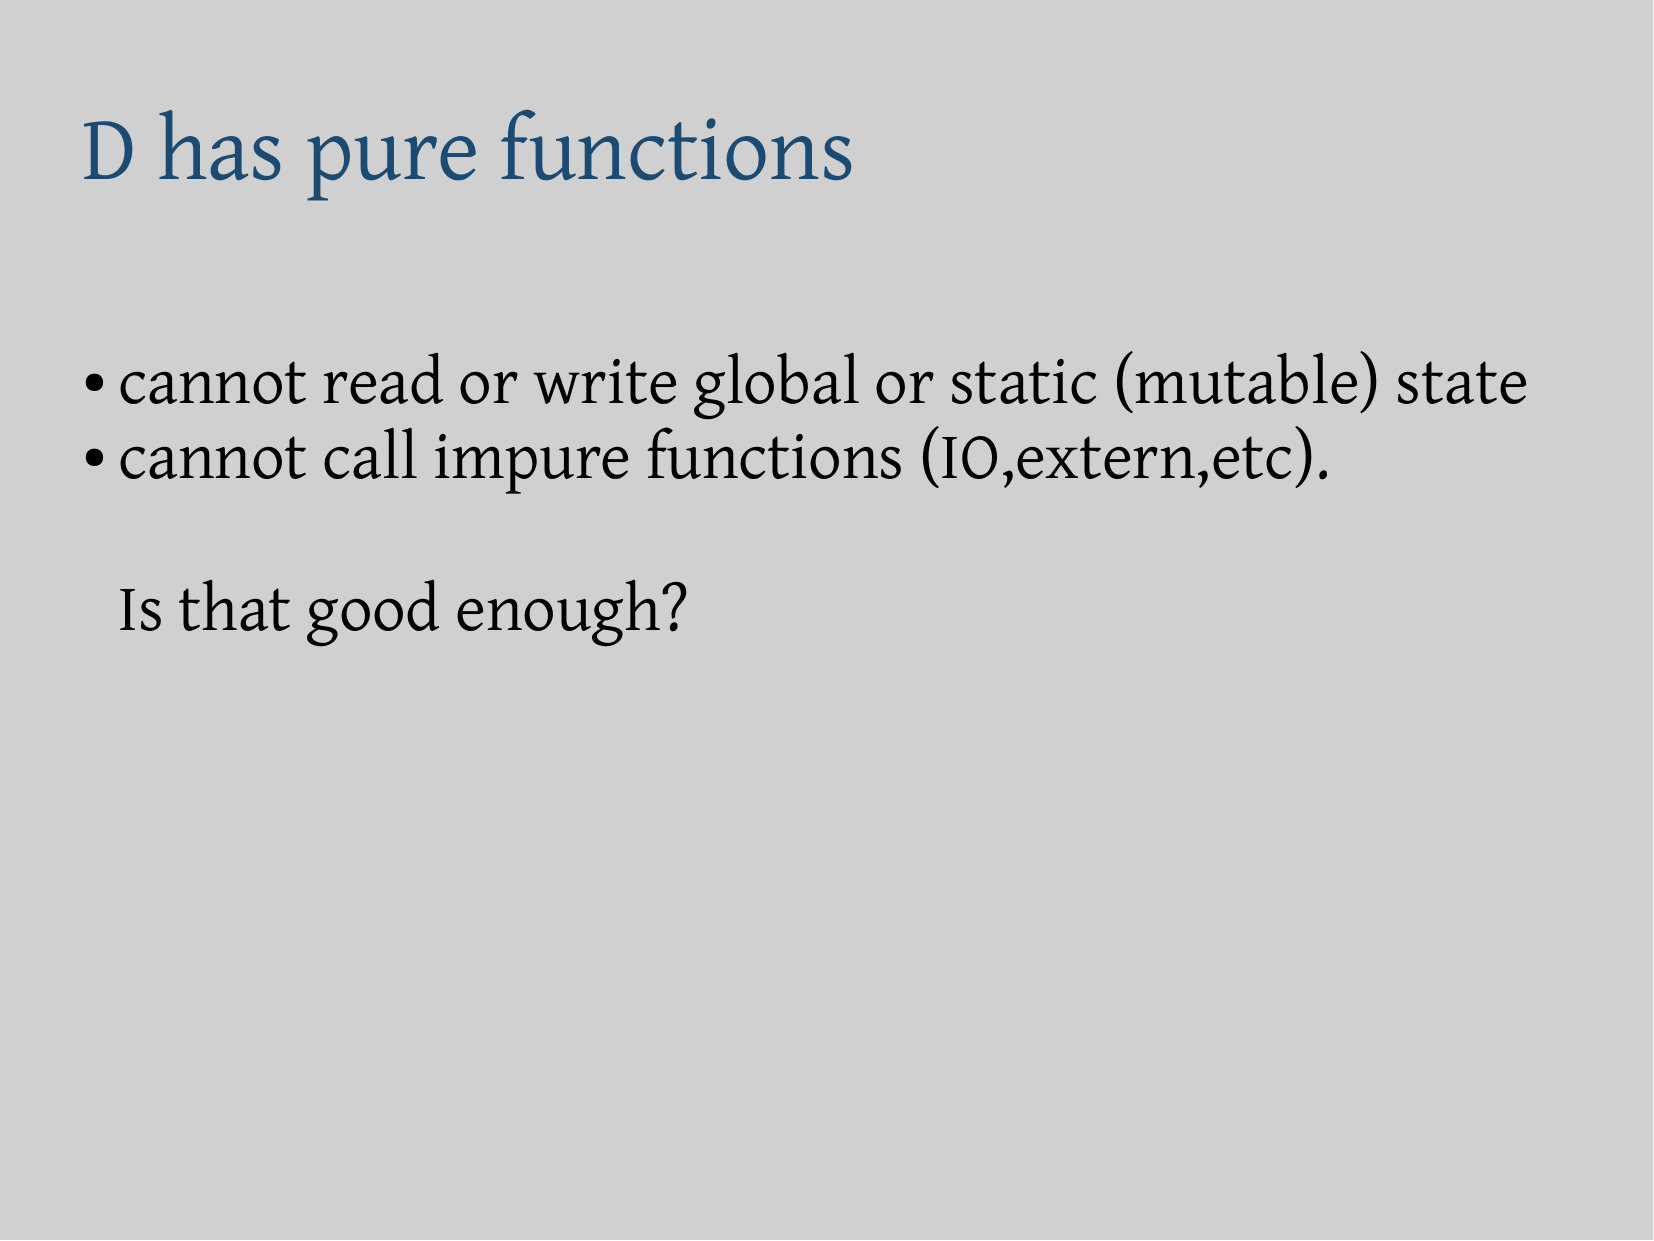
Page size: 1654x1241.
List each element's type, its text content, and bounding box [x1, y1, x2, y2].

subtitle cannot read or write global or static (mutable) state cannot call impure functions (IO,extern,etc). Is that good enough? [82, 290, 1571, 706]
title D has pure functions [82, 49, 1571, 257]
